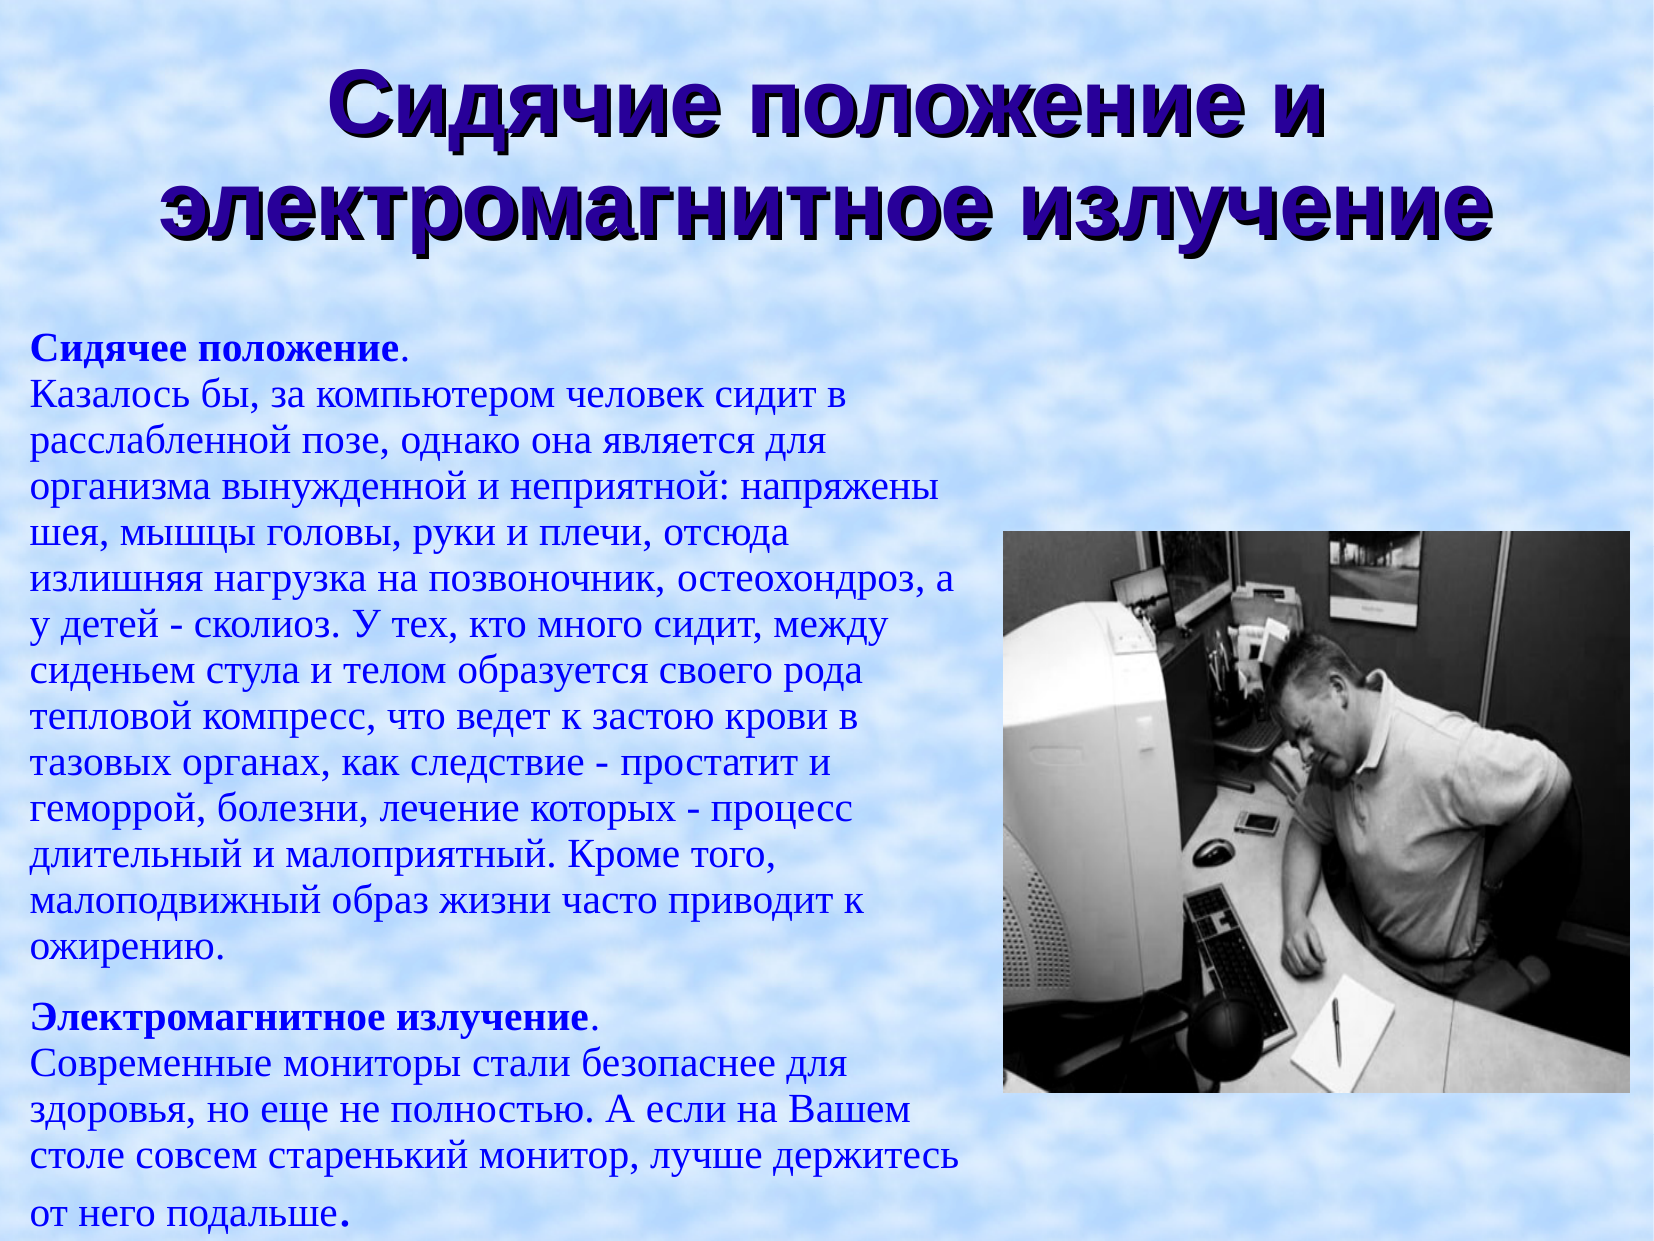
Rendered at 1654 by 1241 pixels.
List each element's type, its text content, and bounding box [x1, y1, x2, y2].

title Сидячие положение и электромагнитное излучение [82, 50, 1571, 256]
list Сидячее положение. Казалось бы, за компьютером человек сидит в расслабленной позе, однако она является для организма вынужденной и неприятной: напряжены шея, мышцы головы, руки и плечи, отсюда излишняя нагрузка на позвоночник, остеохондроз, а у детей - сколиоз. У тех, кто много сидит, между сиденьем стула и телом образуется своего рода тепловой компресс, что ведет к застою крови в тазовых органах, как следствие - простатит и геморрой, болезни, лечение которых - процесс длительный и малоприятный. Кроме того, малоподвижный образ жизни часто приводит к ожирению. Электромагнитное излучение. Современные мониторы стали безопаснее для здоровья, но еще не полностью. А если на Вашем столе совсем старенький монитор, лучше держитесь от него подальше. [29, 324, 975, 1241]
picture [0, 0, 1654, 1241]
